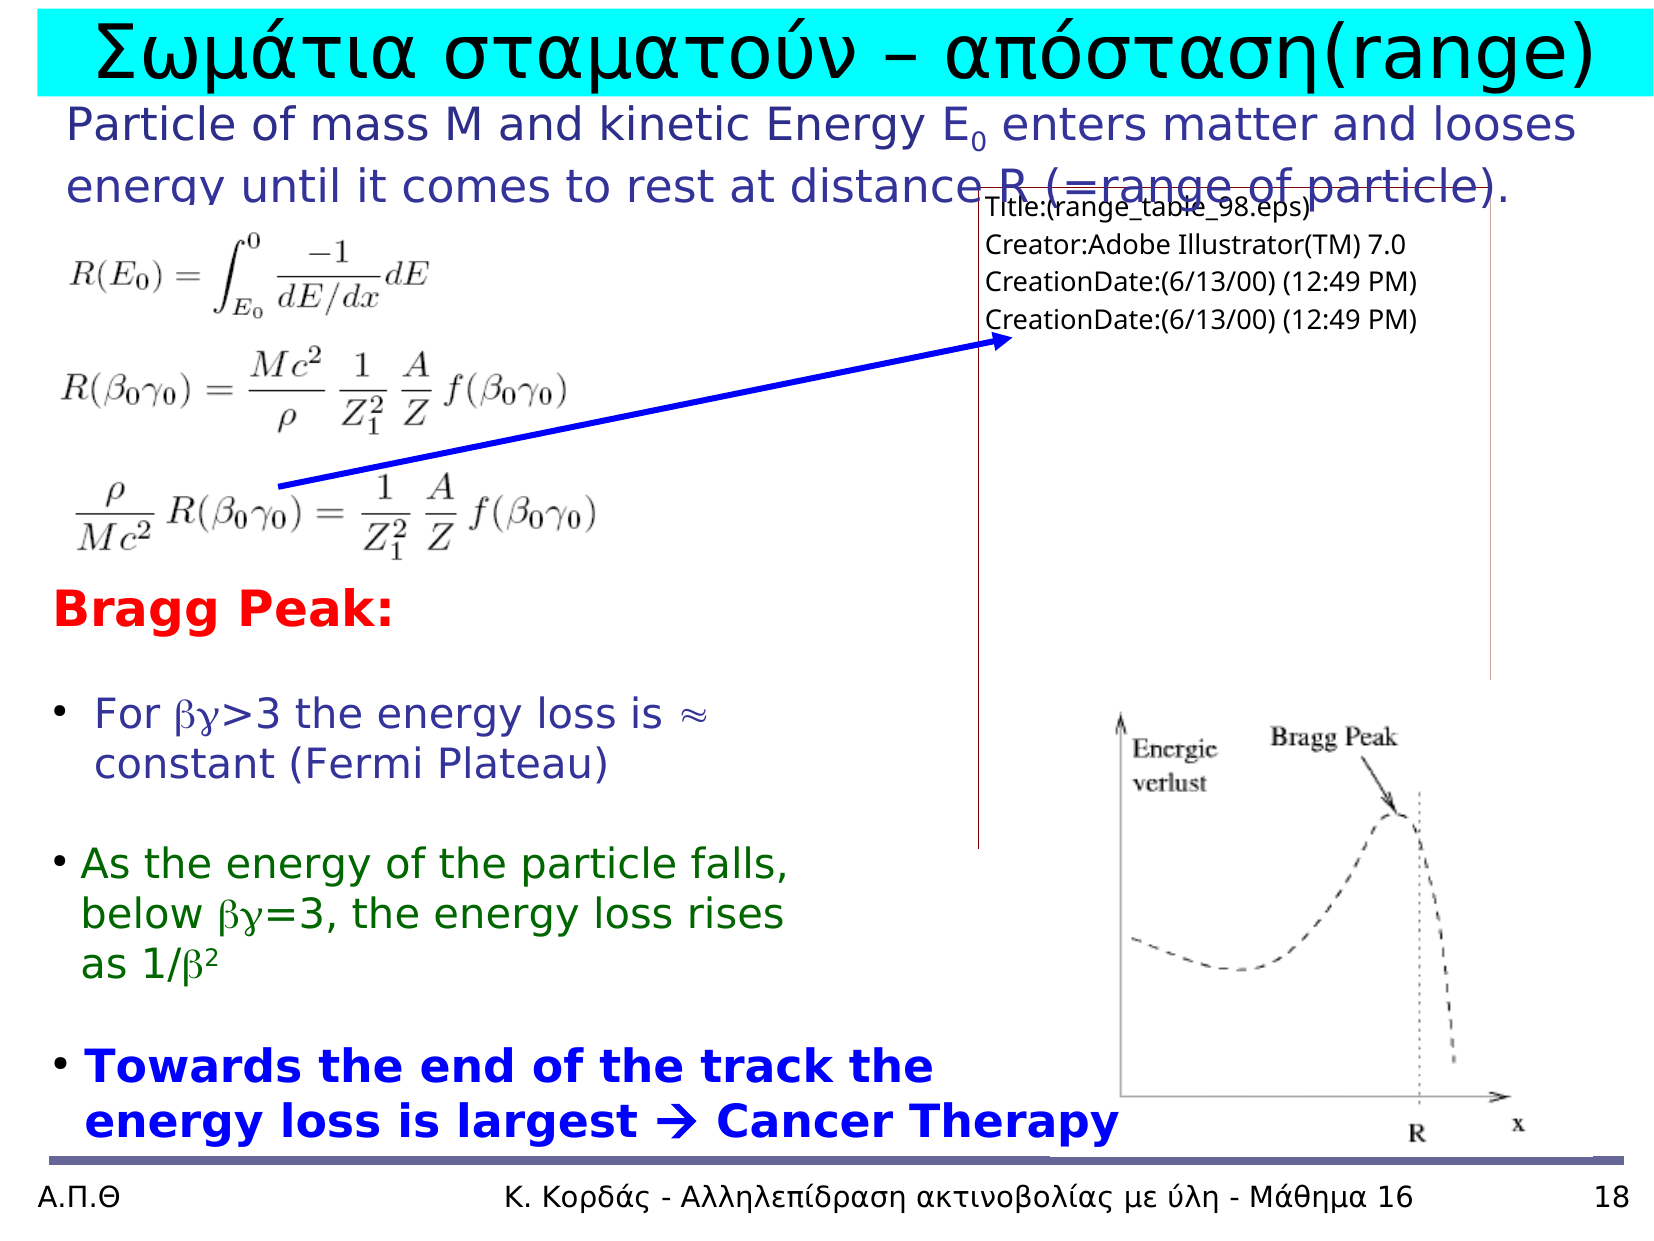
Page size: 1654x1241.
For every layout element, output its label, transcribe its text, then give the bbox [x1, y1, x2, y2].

picture [975, 220, 1593, 1157]
title Σωμάτια σταματούν – απόσταση(range) [37, 8, 1654, 97]
text_box Bragg Peak: For >3 the energy loss is  constant (Fermi Plateau) As the energy of the particle falls, below =3, the energy loss rises as 1/2 Towards the end of the track the energy loss is largest  Cancer Therapy [37, 569, 1163, 1155]
picture [37, 205, 613, 584]
text_box Particle of mass M and kinetic Energy E0 enters matter and looses energy until it comes to rest at distance R (=range of particle). [50, 97, 1651, 220]
